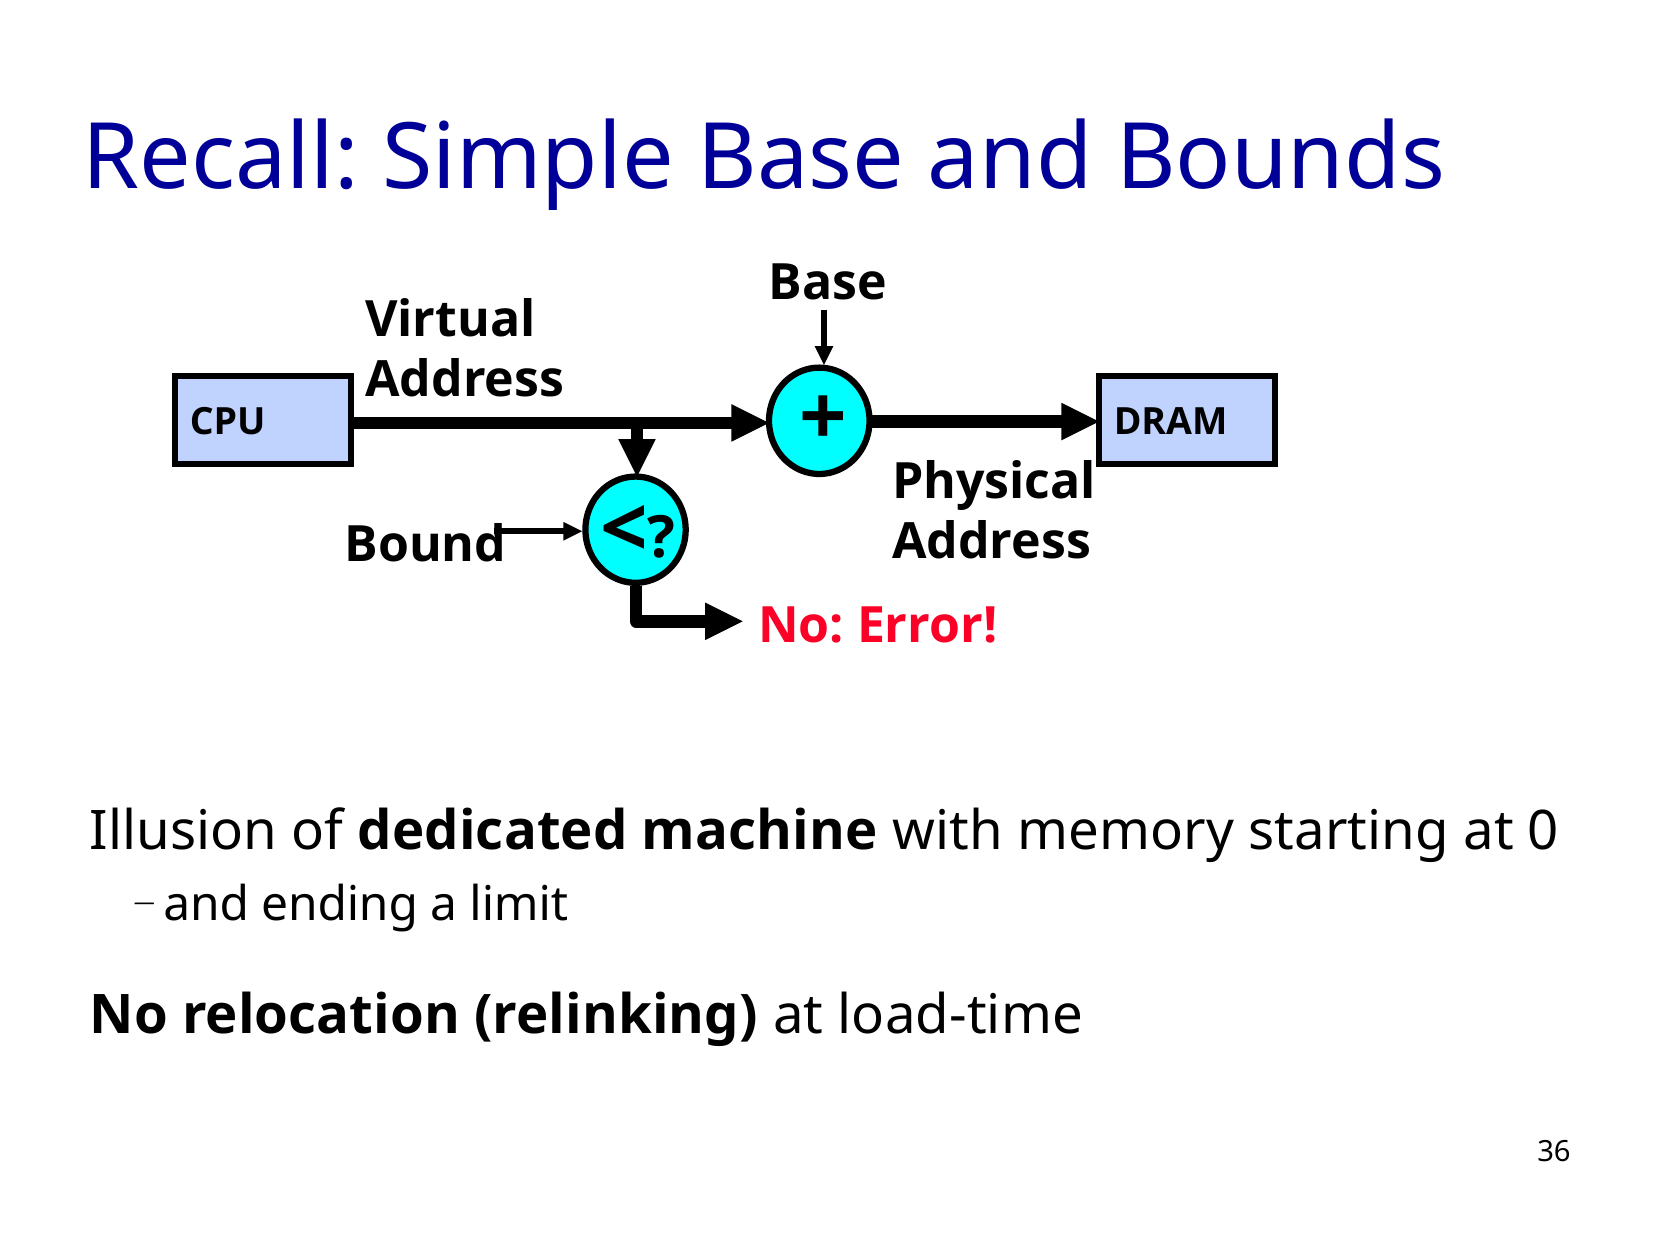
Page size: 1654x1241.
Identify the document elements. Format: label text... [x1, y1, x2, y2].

text_box <? [585, 467, 691, 582]
text_box [769, 382, 784, 459]
text_box Bound [329, 503, 522, 579]
title Recall: Simple Base and Bounds [82, 49, 1571, 257]
text_box [800, 470, 839, 474]
text_box Bound [484, 539, 495, 555]
text_box Physical Address [877, 441, 1111, 577]
text_box DRAM [1099, 375, 1276, 464]
text_box Virtual Address [350, 279, 579, 415]
text_box + [784, 354, 862, 470]
text_box No: Error! [743, 585, 1013, 660]
text_box [862, 392, 870, 449]
text_box Base [754, 241, 902, 317]
list Illusion of dedicated machine with memory starting at 0 and ending a limit No relocation (relinking) at load-time [60, 795, 1571, 1096]
text_box CPU [175, 375, 352, 464]
